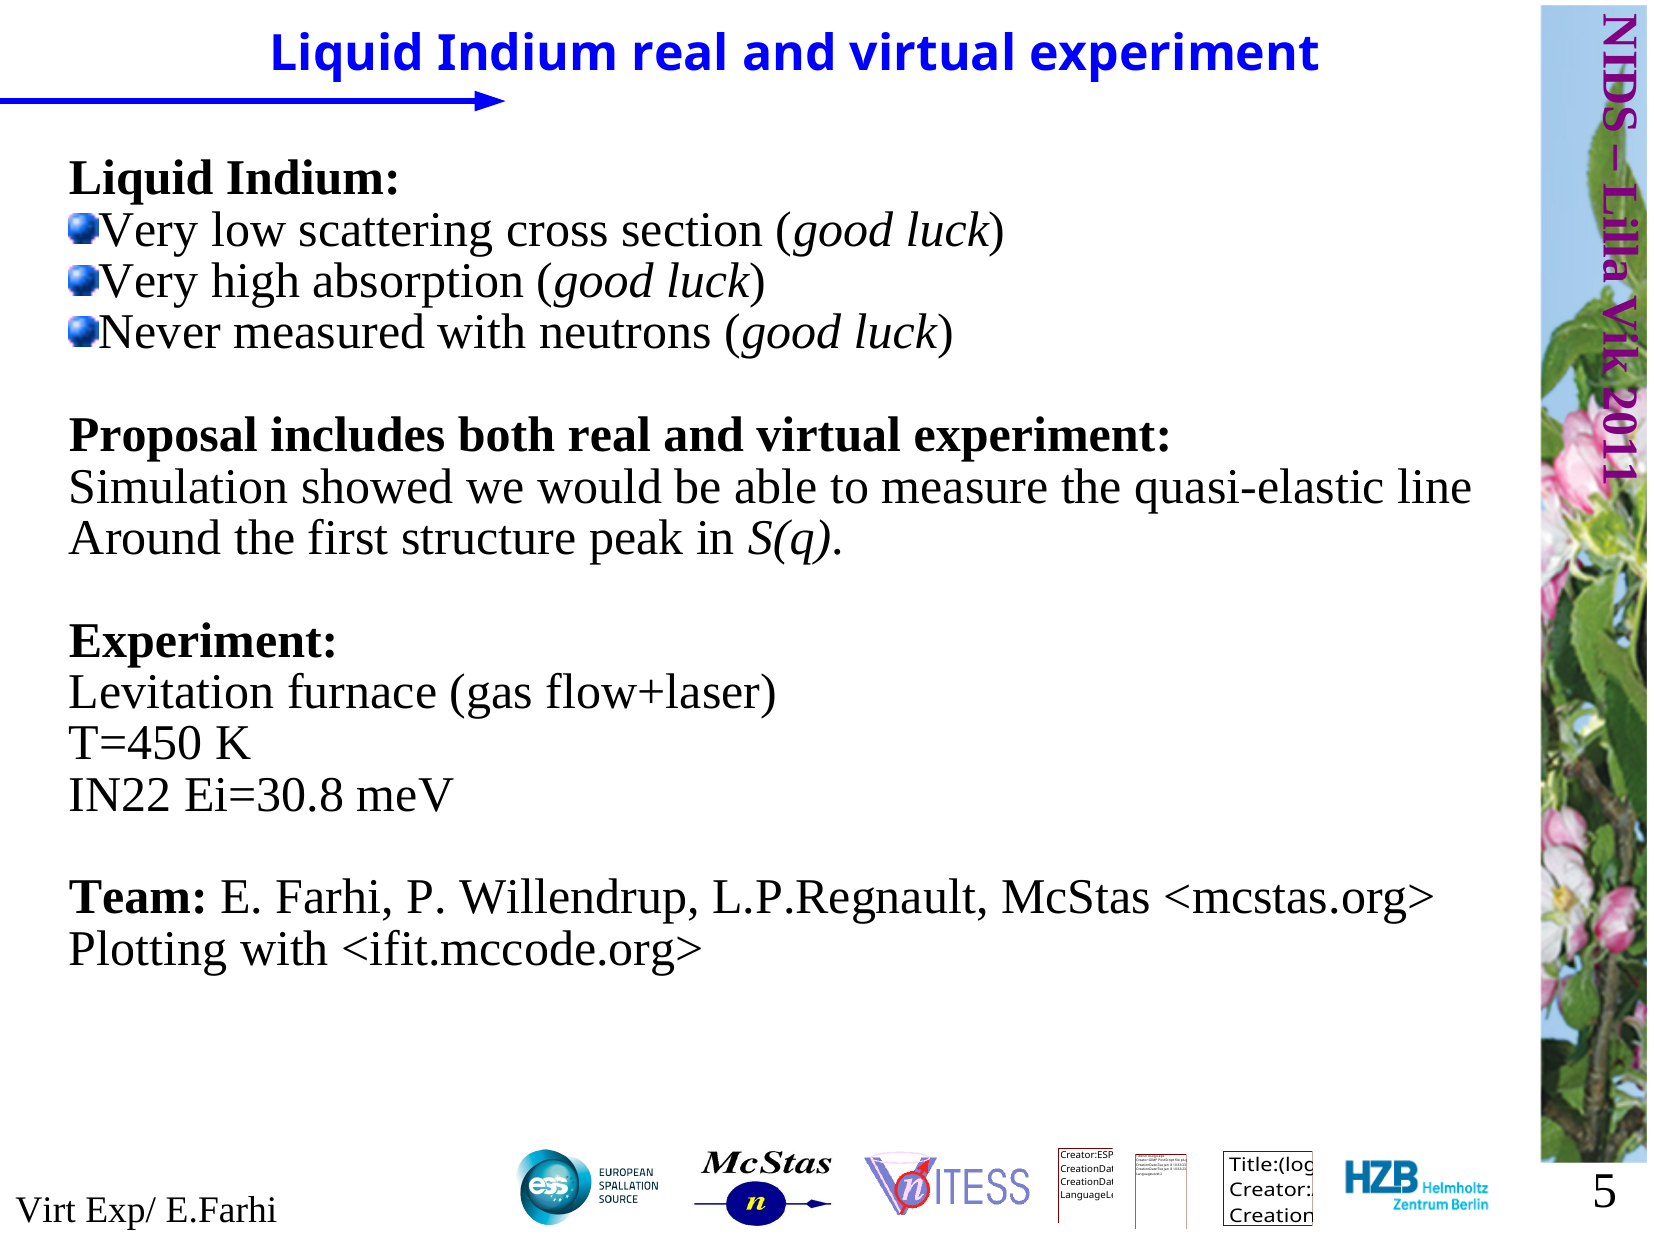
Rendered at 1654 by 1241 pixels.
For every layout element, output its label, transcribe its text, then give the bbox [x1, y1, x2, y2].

picture [68, 316, 99, 347]
picture [858, 1145, 1037, 1221]
picture [516, 1149, 658, 1225]
picture [529, 1164, 573, 1209]
picture [68, 265, 99, 296]
picture [68, 213, 99, 244]
text_box Liquid Indium: Very low scattering cross section (good luck) Very high absorption (good luck) Never measured with neutrons (good luck) Proposal includes both real and virtual experiment: Simulation showed we would be able to measure the quasi-elastic line Around the first structure peak in S(q). Experiment: Levitation furnace (gas flow+laser) T=450 K IN22 Ei=30.8 meV Team: E. Farhi, P. Willendrup, L.P.Regnault, McStas <mcstas.org> Plotting with <ifit.mccode.org> [68, 150, 1474, 980]
picture [1542, 6, 1646, 1162]
picture [1323, 1145, 1526, 1221]
text_box Liquid Indium real and virtual experiment [269, 16, 1187, 72]
picture [692, 1150, 834, 1226]
